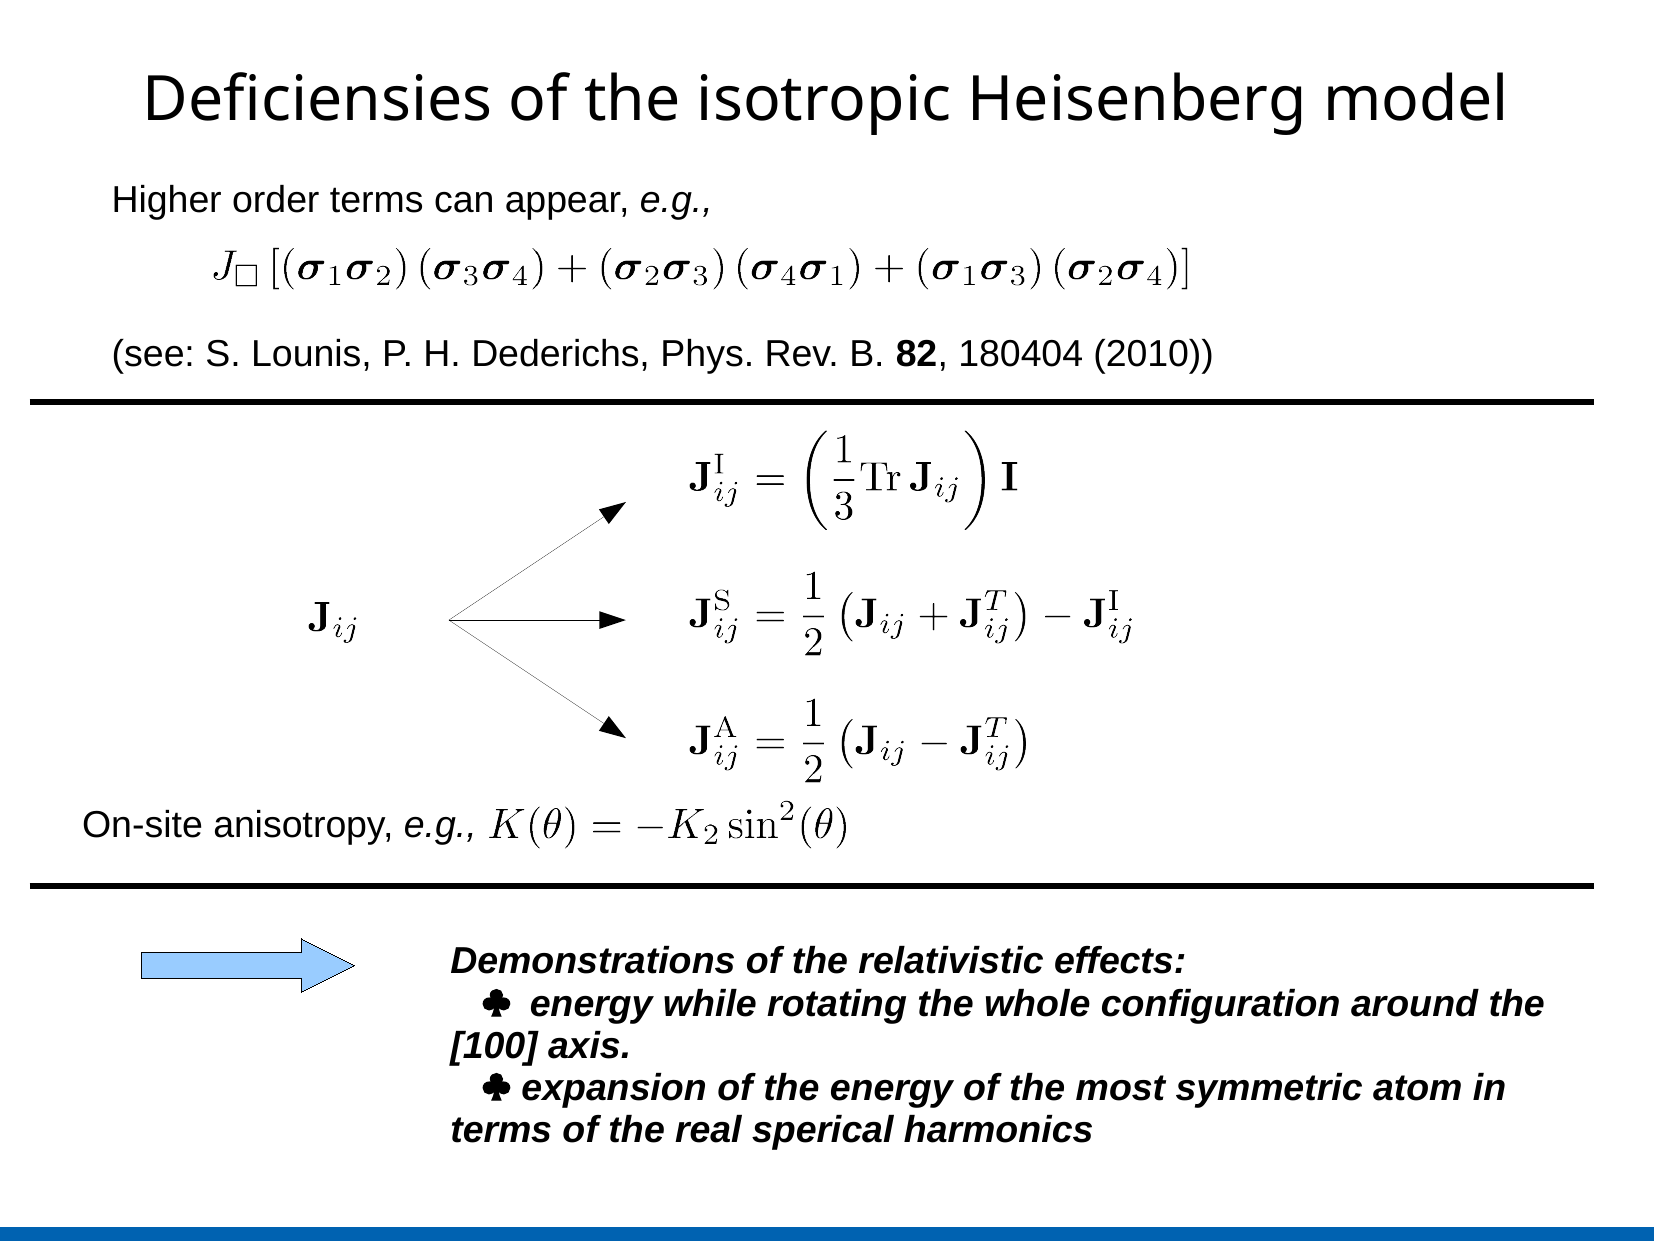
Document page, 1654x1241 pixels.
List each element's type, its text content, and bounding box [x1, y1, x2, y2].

picture [304, 598, 367, 645]
picture [484, 797, 856, 852]
text_box Higher order terms can appear, e.g., [96, 171, 728, 229]
title Deficiensies of the isotropic Heisenberg model [0, 45, 1654, 148]
picture [685, 566, 1144, 659]
picture [685, 693, 1036, 785]
text_box (see: S. Lounis, P. H. Dederichs, Phys. Rev. B. 82, 180404 (2010)) [96, 324, 1229, 382]
text_box [141, 938, 355, 993]
text_box Demonstrations of the relativistic effects:  energy while rotating the whole configuration around the [100] axis.  expansion of the energy of the most symmetric atom in terms of the real sperical harmonics [435, 932, 1568, 1182]
picture [207, 243, 1196, 294]
text_box On-site anisotropy, e.g., [67, 795, 492, 853]
picture [685, 425, 1023, 534]
